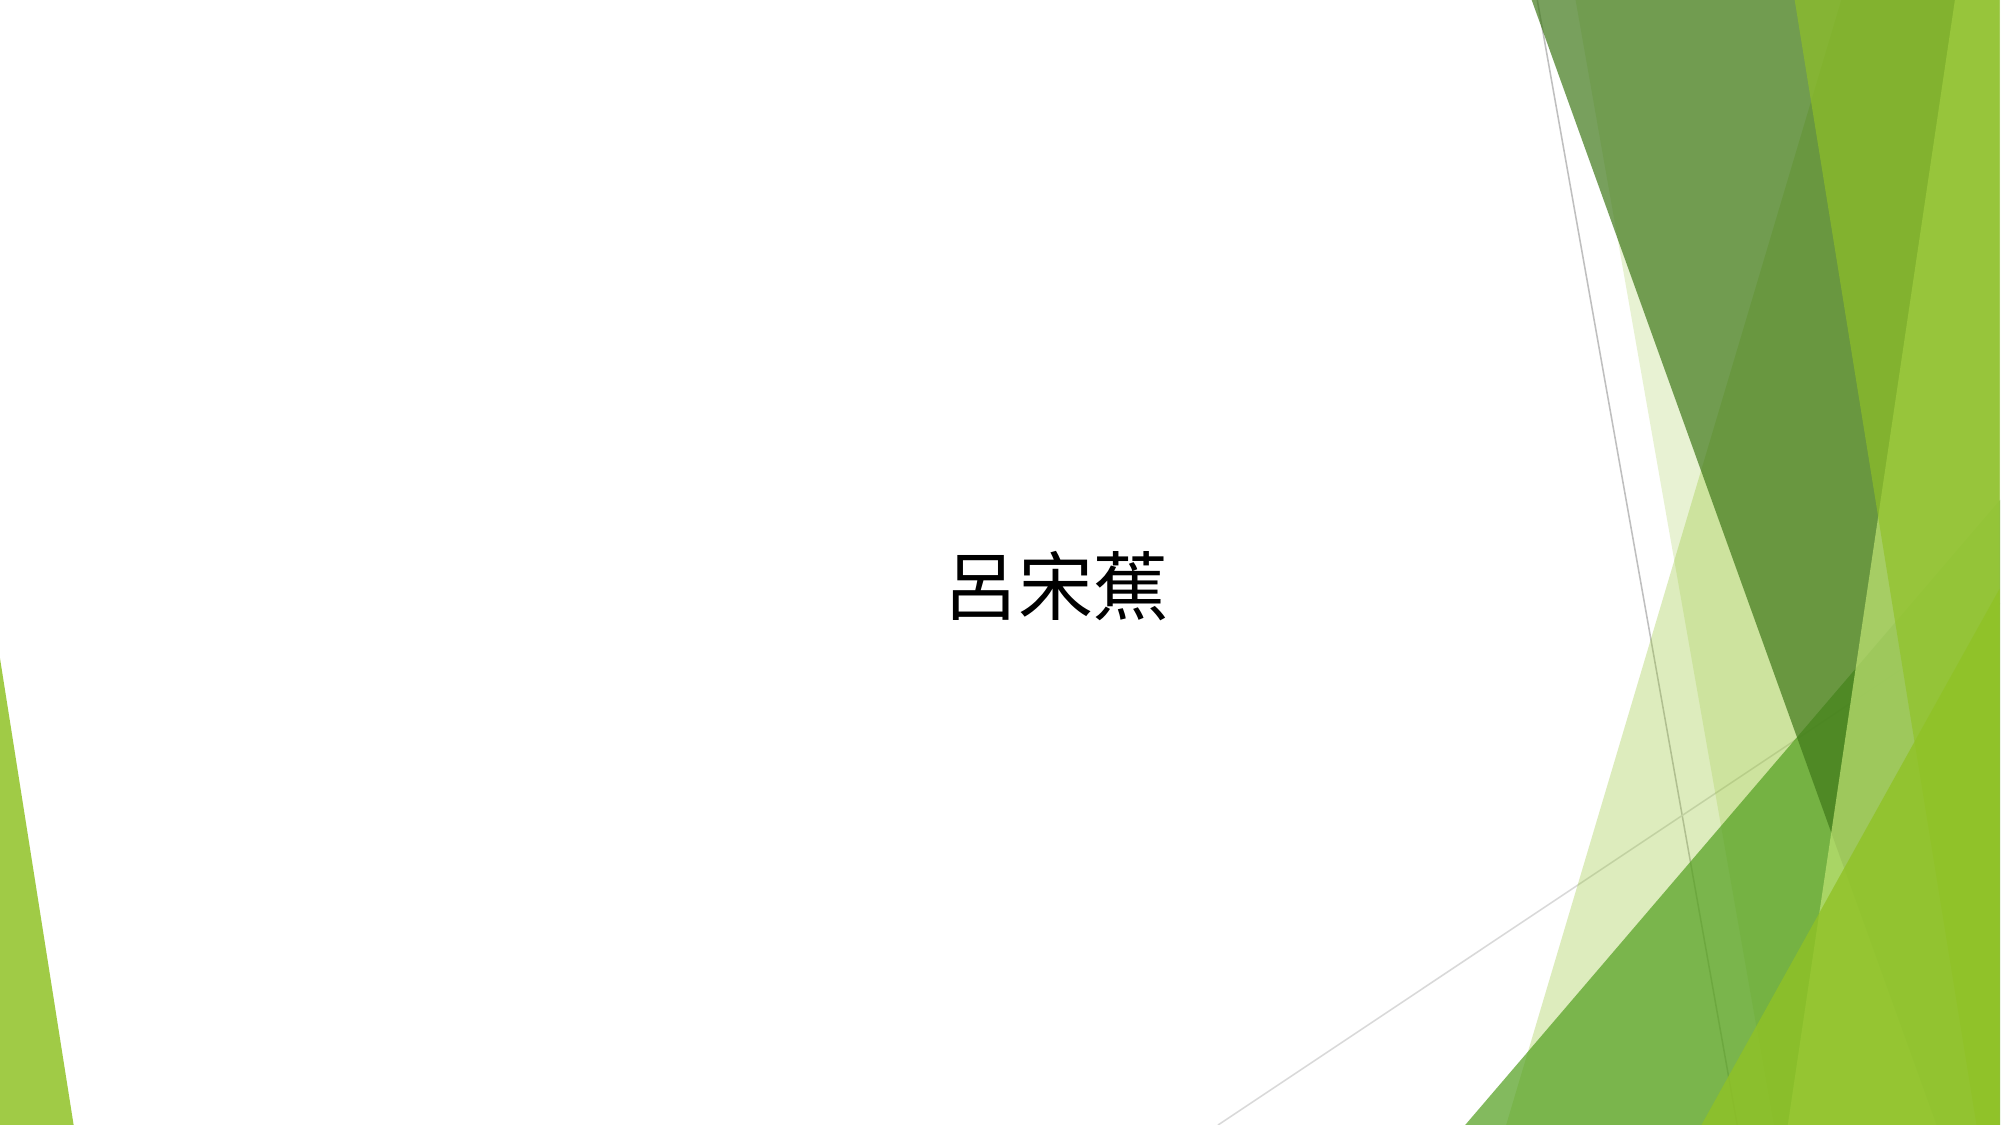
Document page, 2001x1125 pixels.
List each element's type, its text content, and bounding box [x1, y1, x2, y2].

text_box 呂宋蕉 [928, 532, 1183, 637]
